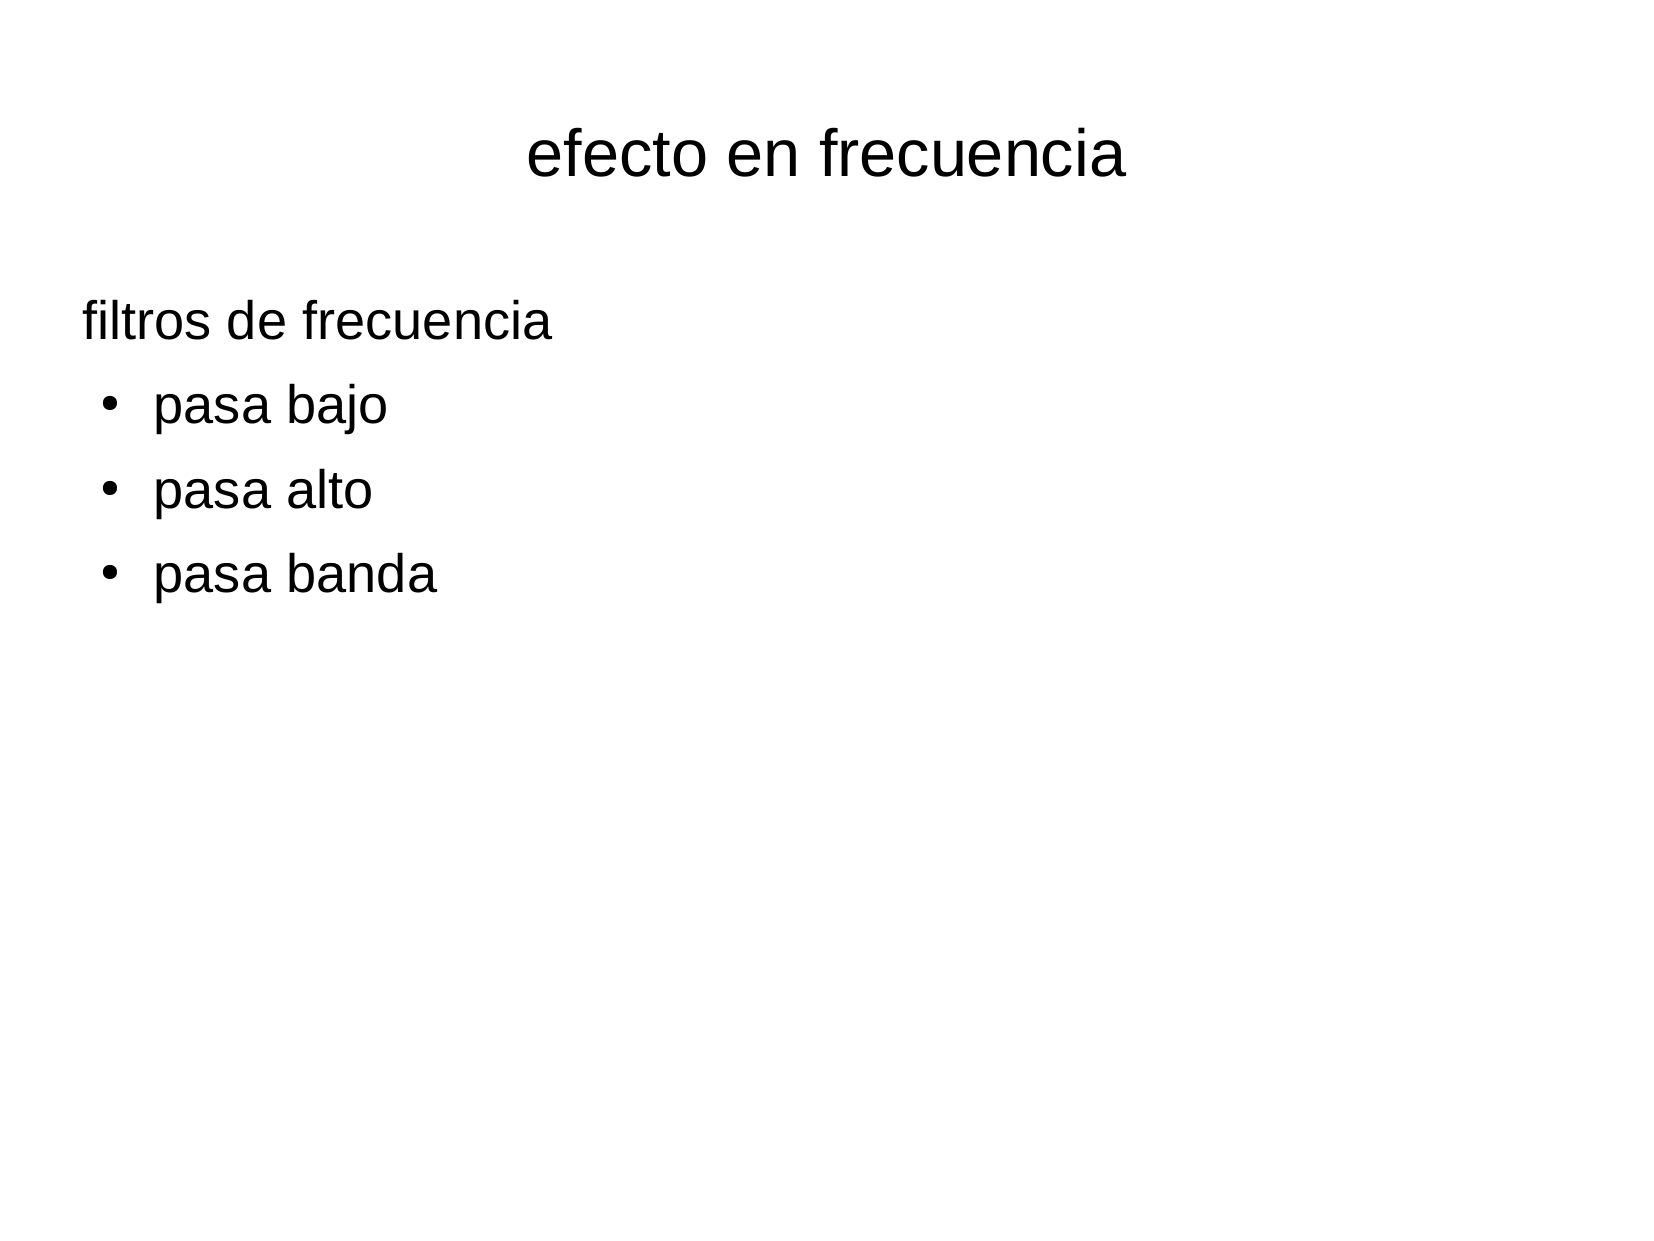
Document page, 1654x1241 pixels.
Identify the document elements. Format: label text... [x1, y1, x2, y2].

list filtros de frecuencia pasa bajo pasa alto pasa banda [82, 290, 1571, 1109]
title efecto en frecuencia [82, 49, 1571, 257]
